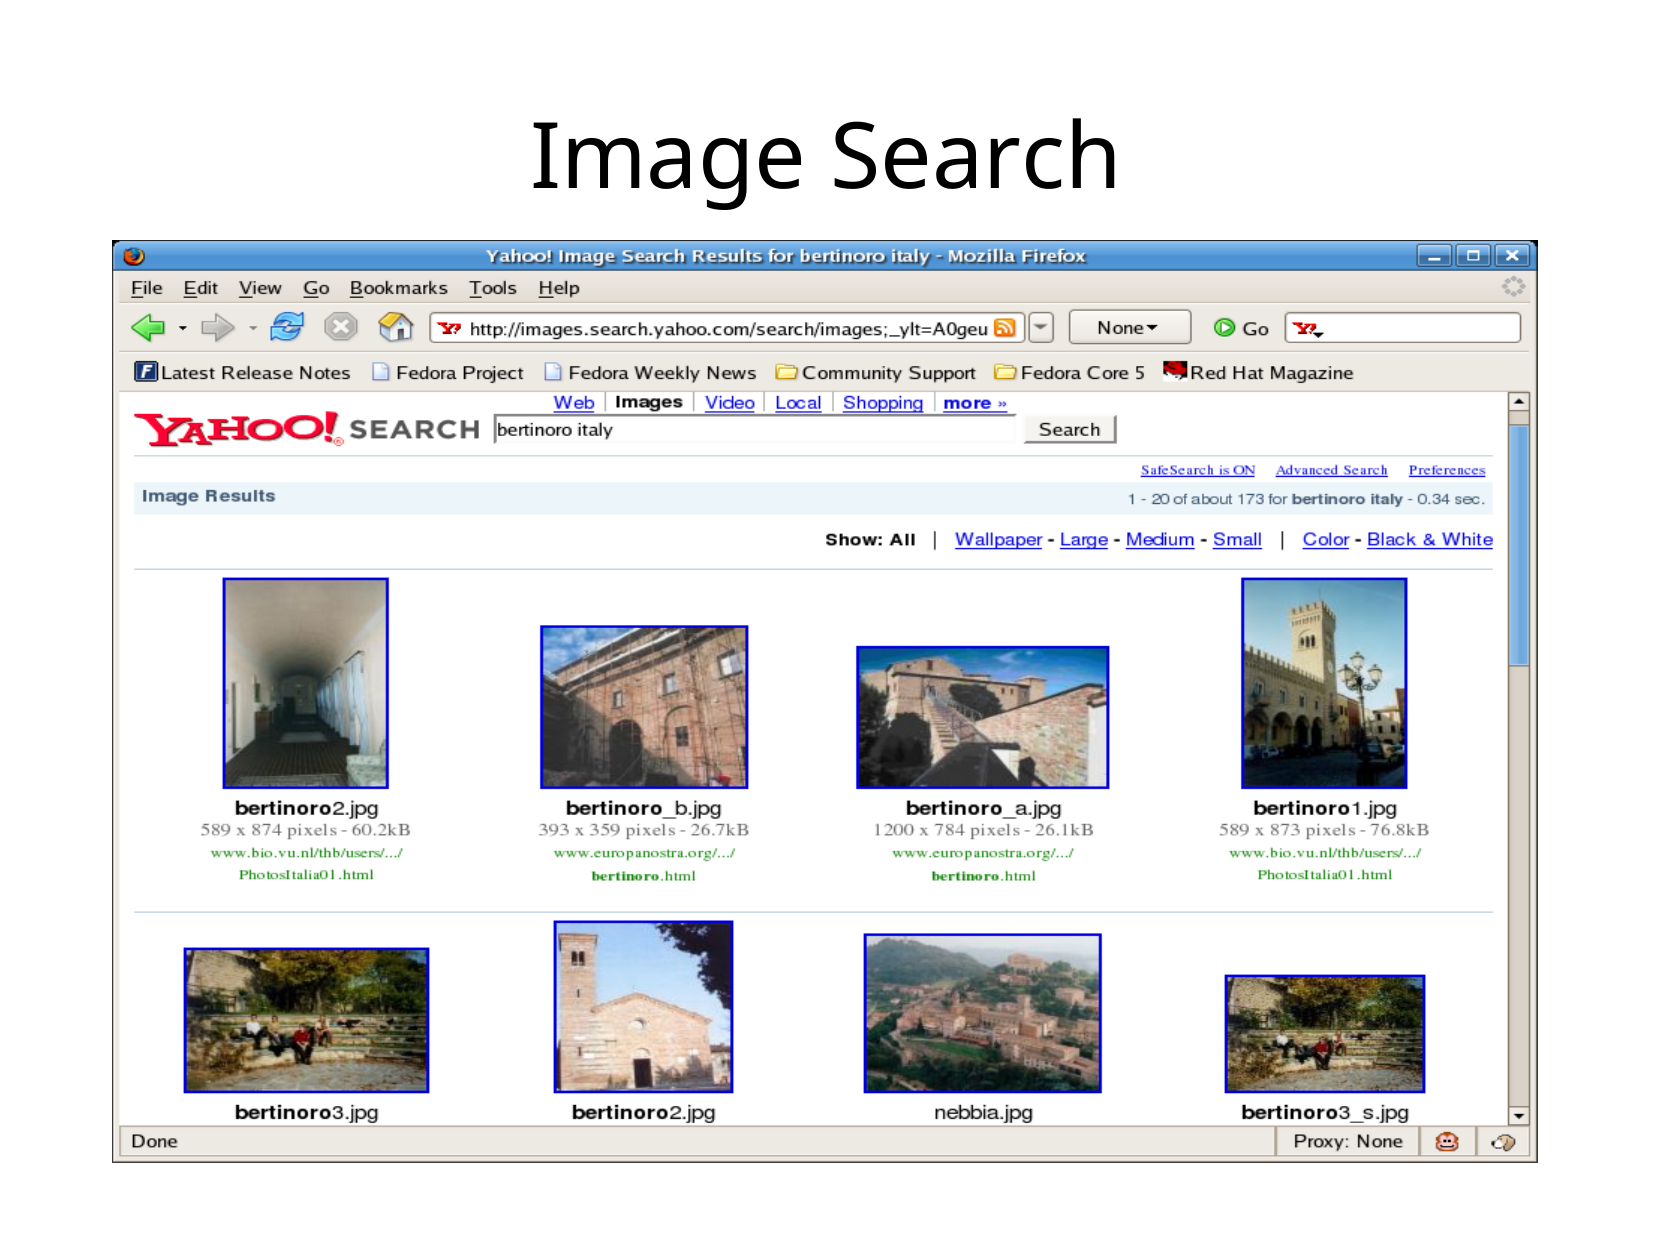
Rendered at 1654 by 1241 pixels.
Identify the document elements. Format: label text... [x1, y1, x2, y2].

title Image Search [82, 49, 1571, 257]
picture [112, 240, 1538, 1163]
